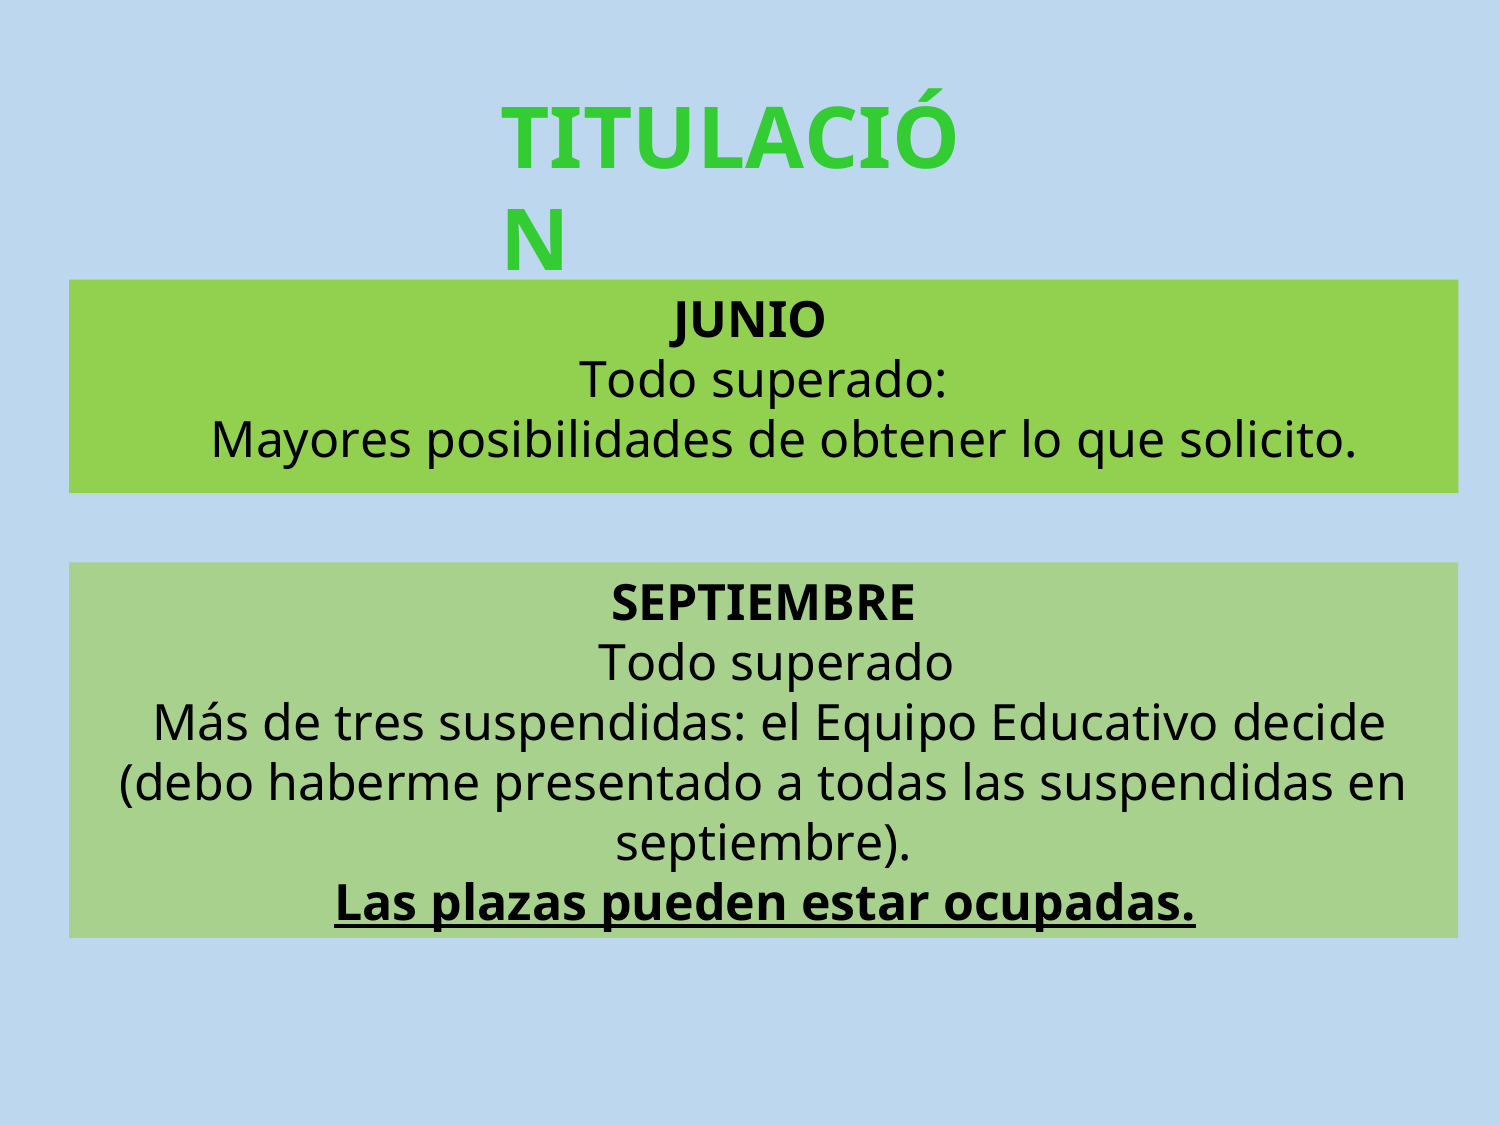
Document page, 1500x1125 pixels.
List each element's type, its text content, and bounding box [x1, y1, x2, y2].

text_box JUNIO Todo superado: Mayores posibilidades de obtener lo que solicito. [69, 279, 1459, 494]
text_box TITULACIÓN [485, 90, 1042, 279]
text_box SEPTIEMBRE Todo superado Más de tres suspendidas: el Equipo Educativo decide (debo haberme presentado a todas las suspendidas en septiembre). Las plazas pueden estar ocupadas. [69, 562, 1459, 938]
